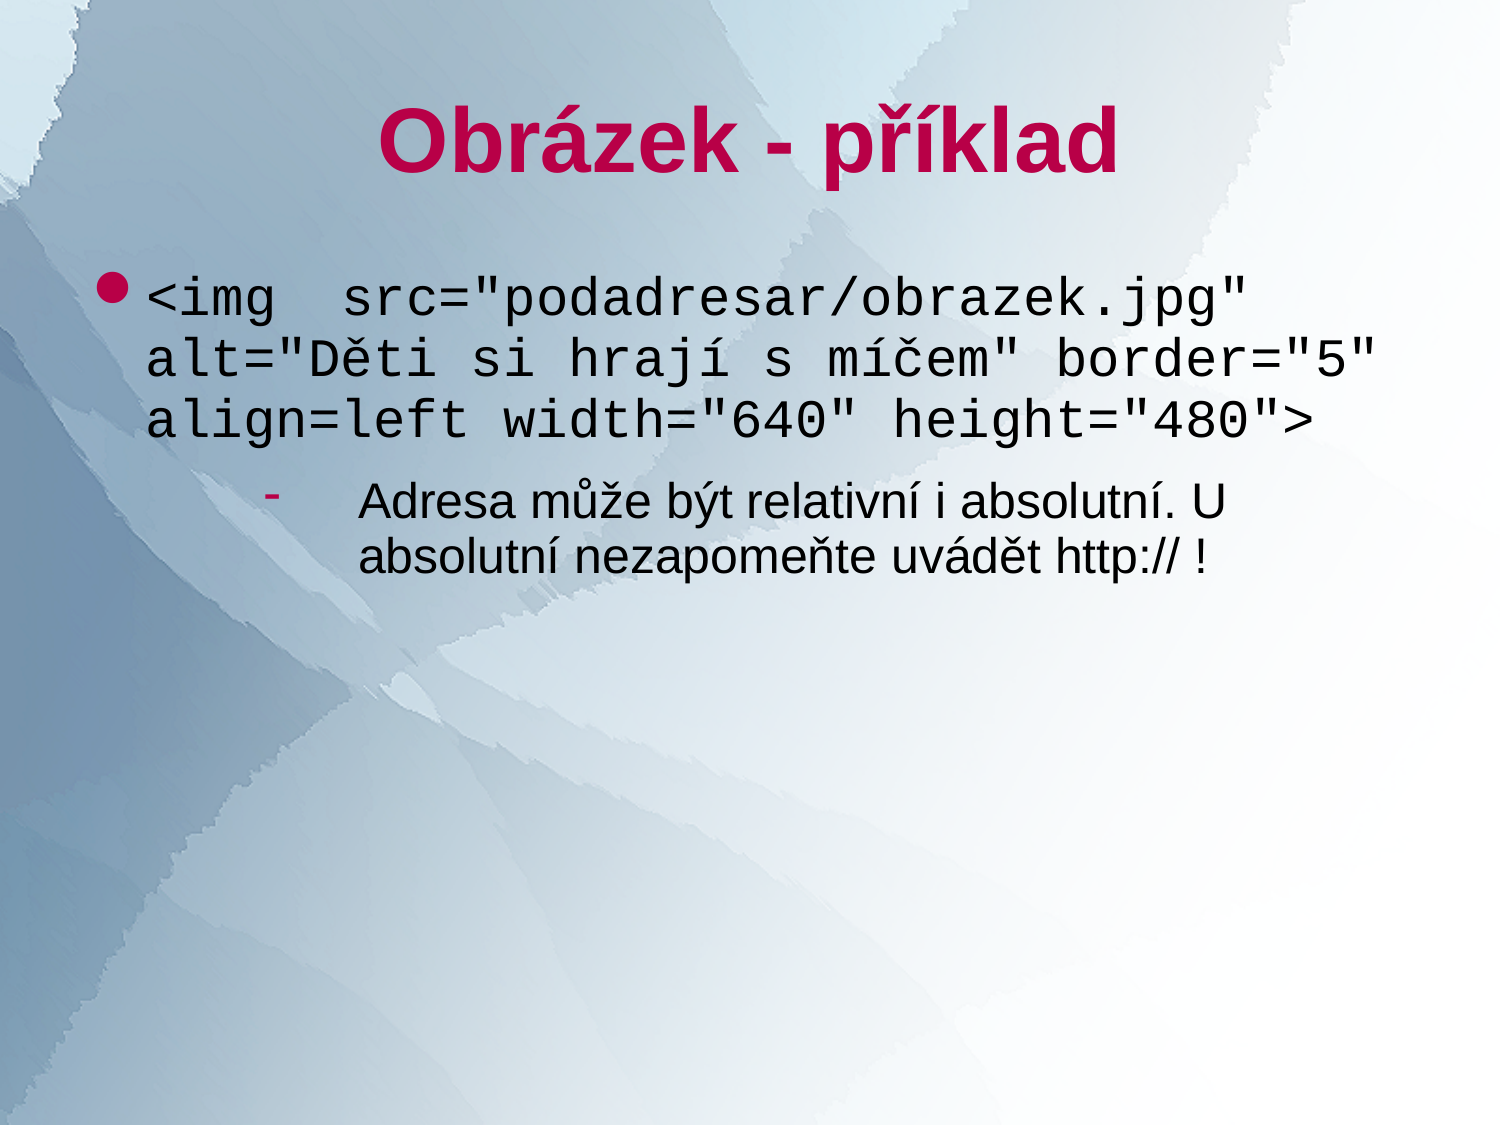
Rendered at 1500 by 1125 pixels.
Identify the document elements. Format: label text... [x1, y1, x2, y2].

text_box Obrázek - příklad [75, 52, 1426, 226]
picture [0, 0, 1500, 1125]
text_box <img src="podadresar/obrazek.jpg" alt="Děti si hrají s míčem" border="5" align=left width="640" height="480"> Adresa může být relativní i absolutní. U absolutní nezapomeňte uvádět http:// ! [75, 263, 1426, 991]
